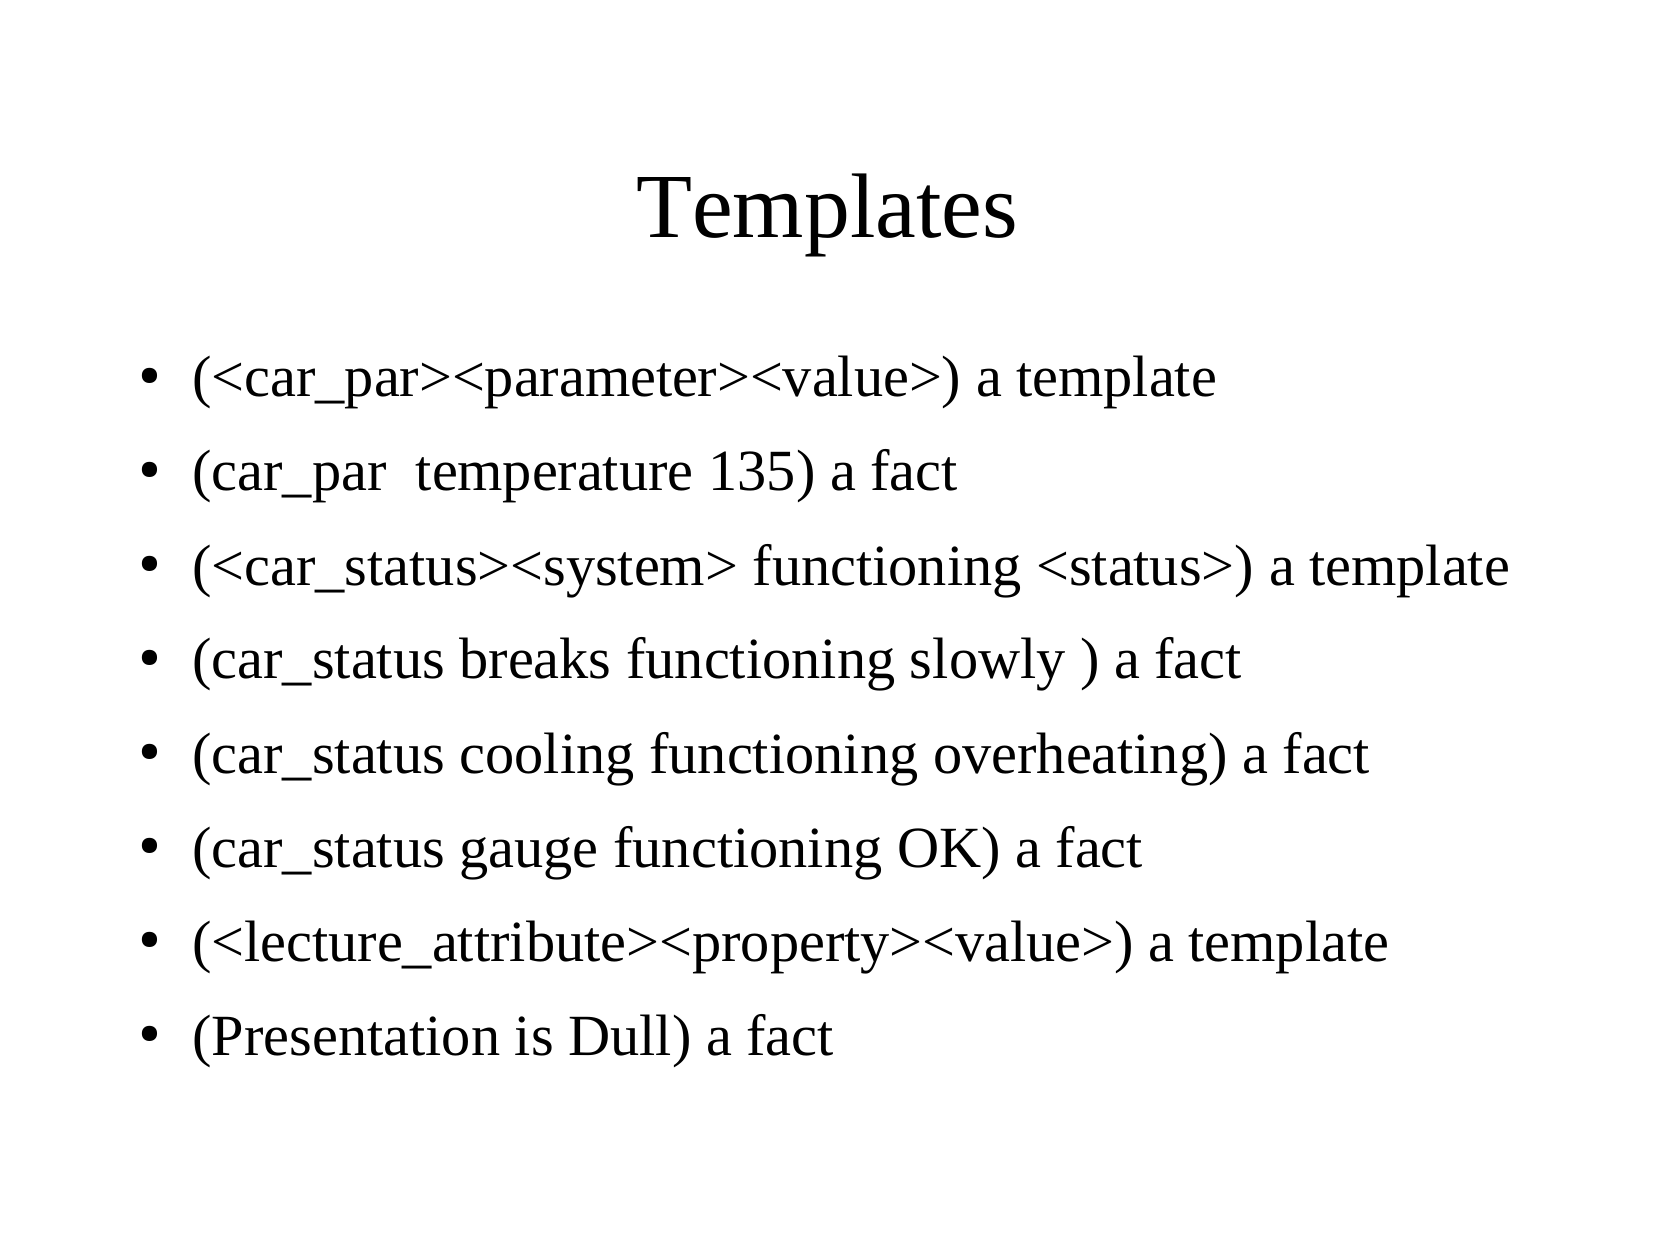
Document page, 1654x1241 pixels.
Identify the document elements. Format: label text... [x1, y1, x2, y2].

list (<car_par><parameter><value>) a template (car_par temperature 135) a fact (<car_status><system> functioning <status>) a template (car_status breaks functioning slowly ) a fact (car_status cooling functioning overheating) a fact (car_status gauge functioning OK) a fact (<lecture_attribute><property><value>) a template (Presentation is Dull) a fact [121, 344, 1534, 1127]
title Templates [121, 102, 1534, 311]
